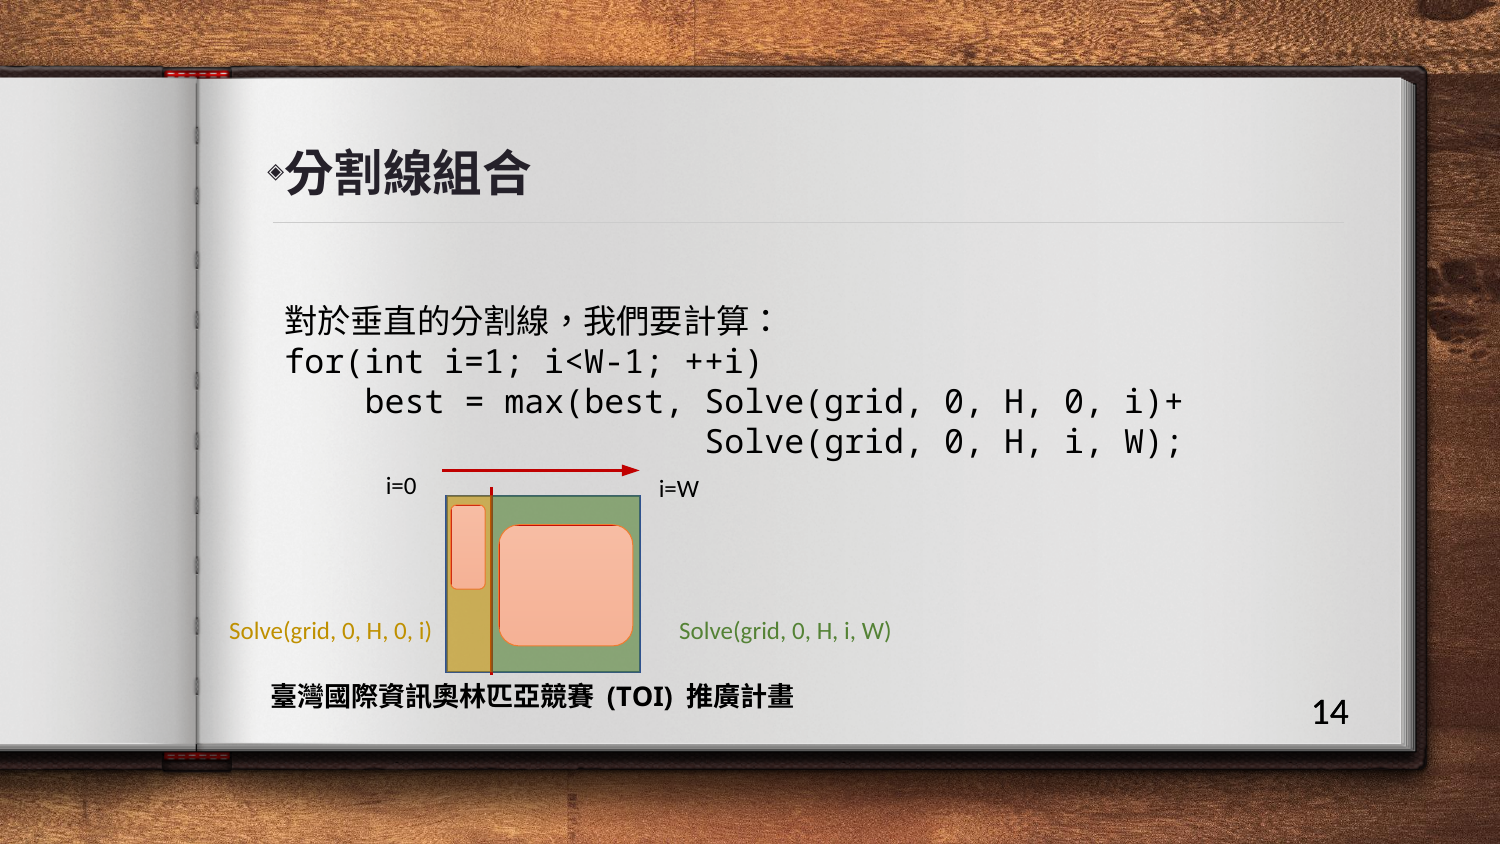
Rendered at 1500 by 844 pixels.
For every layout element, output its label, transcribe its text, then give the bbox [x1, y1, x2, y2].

text_box 對於垂直的分割線，我們要計算： for(int i=1; i<W-1; ++i) best = max(best, Solve(grid, 0, H, 0, i)+ Solve(grid, 0, H, i, W); [269, 293, 1367, 470]
text_box i=0 [370, 461, 449, 508]
text_box i=W [643, 464, 722, 511]
text_box Solve(grid, 0, H, 0, i) [214, 607, 447, 653]
text_box [1295, 672, 1386, 737]
list 分割線組合 [252, 126, 1194, 216]
text_box Solve(grid, 0, H, i, W) [664, 607, 916, 653]
text_box [447, 495, 640, 672]
